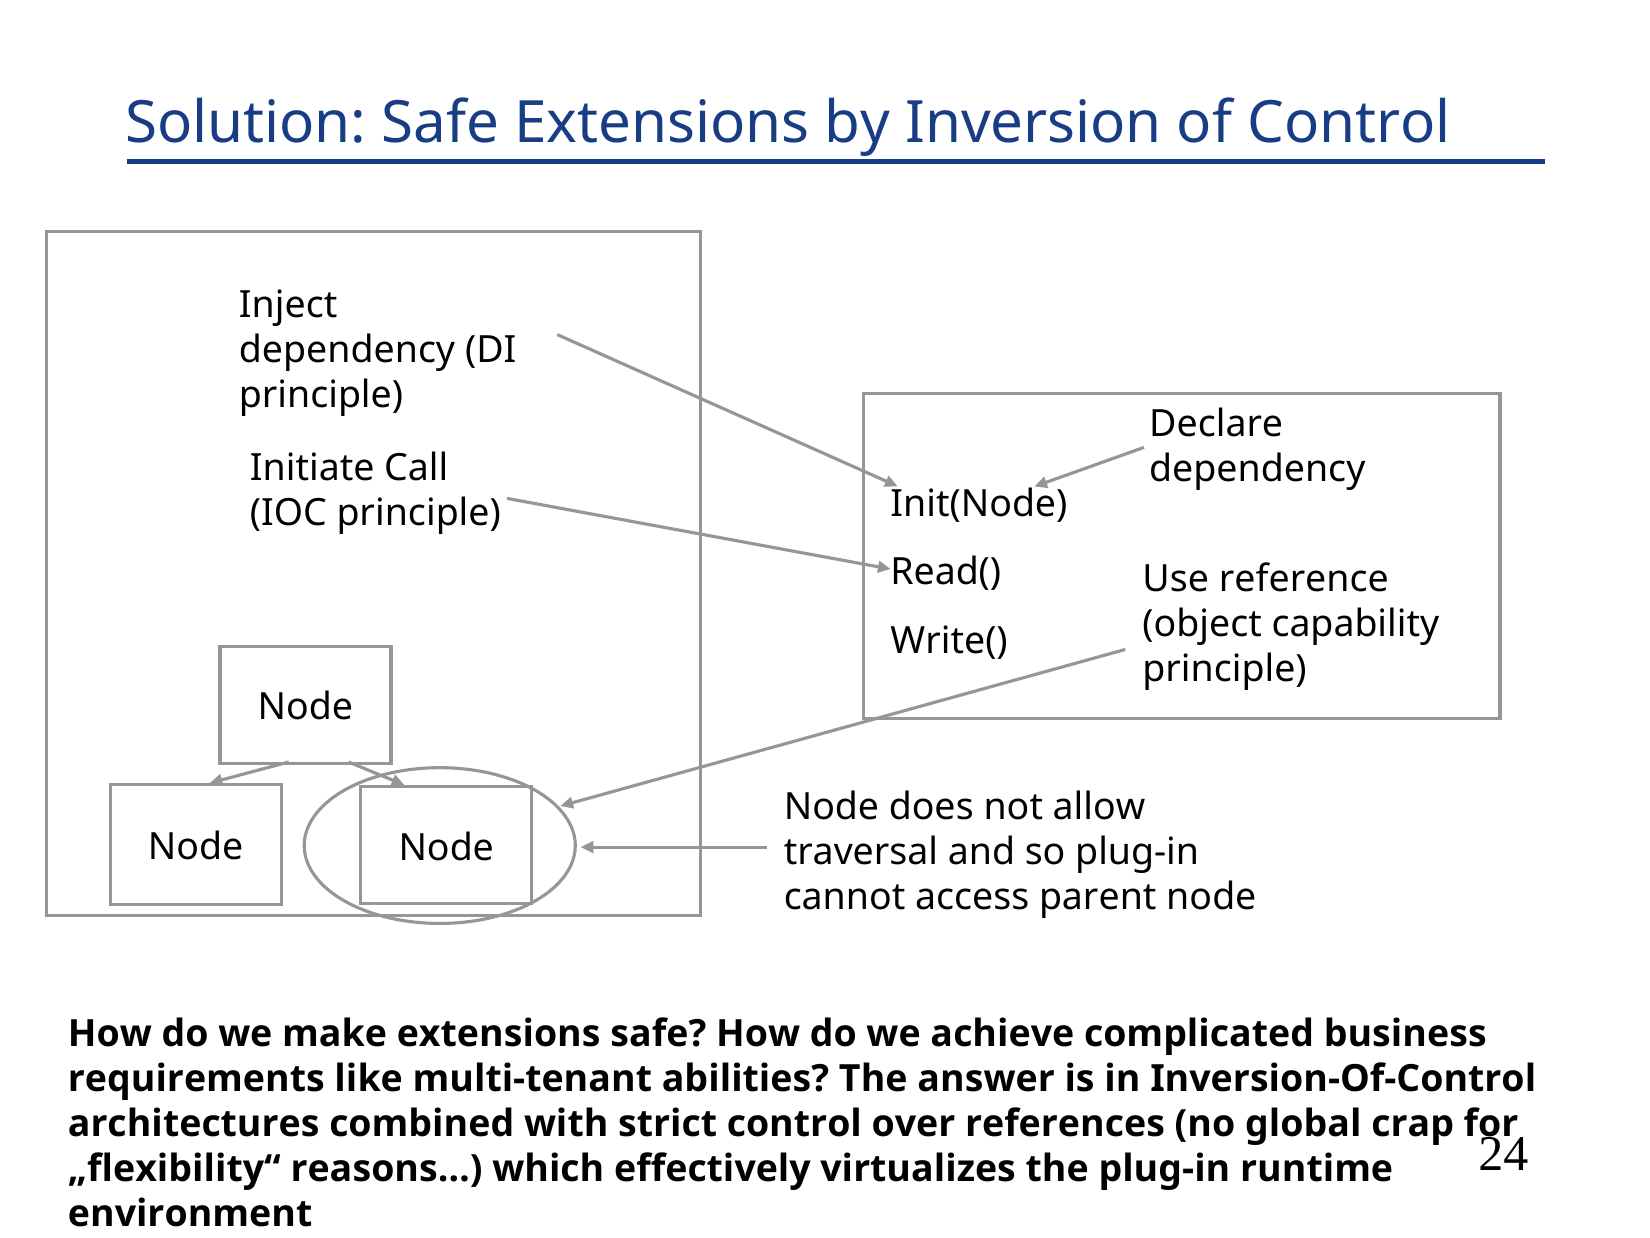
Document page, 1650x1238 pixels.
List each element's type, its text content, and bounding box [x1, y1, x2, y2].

text_box Inject dependency (DI principle) [239, 279, 557, 415]
text_box Initiate Call (IOC principle) [249, 442, 512, 533]
text_box Use reference (object capability principle) [1142, 553, 1483, 689]
title Solution: Safe Extensions by Inversion of Control [125, 0, 1591, 155]
text_box Init(Node) Read() Write() [890, 478, 1397, 661]
text_box Node [360, 786, 532, 904]
text_box Declare dependency [1149, 398, 1379, 490]
text_box Node does not allow traversal and so plug-in cannot access parent node [783, 781, 1286, 917]
text_box Node [219, 646, 392, 764]
text_box How do we make extensions safe? How do we achieve complicated business requirements like multi-tenant abilities? The answer is in Inversion-Of-Control architectures combined with strict control over references (no global crap for „flexibility“ reasons…) which effectively virtualizes the plug-in runtime environment [67, 1009, 1621, 1235]
text_box Node [110, 784, 282, 905]
